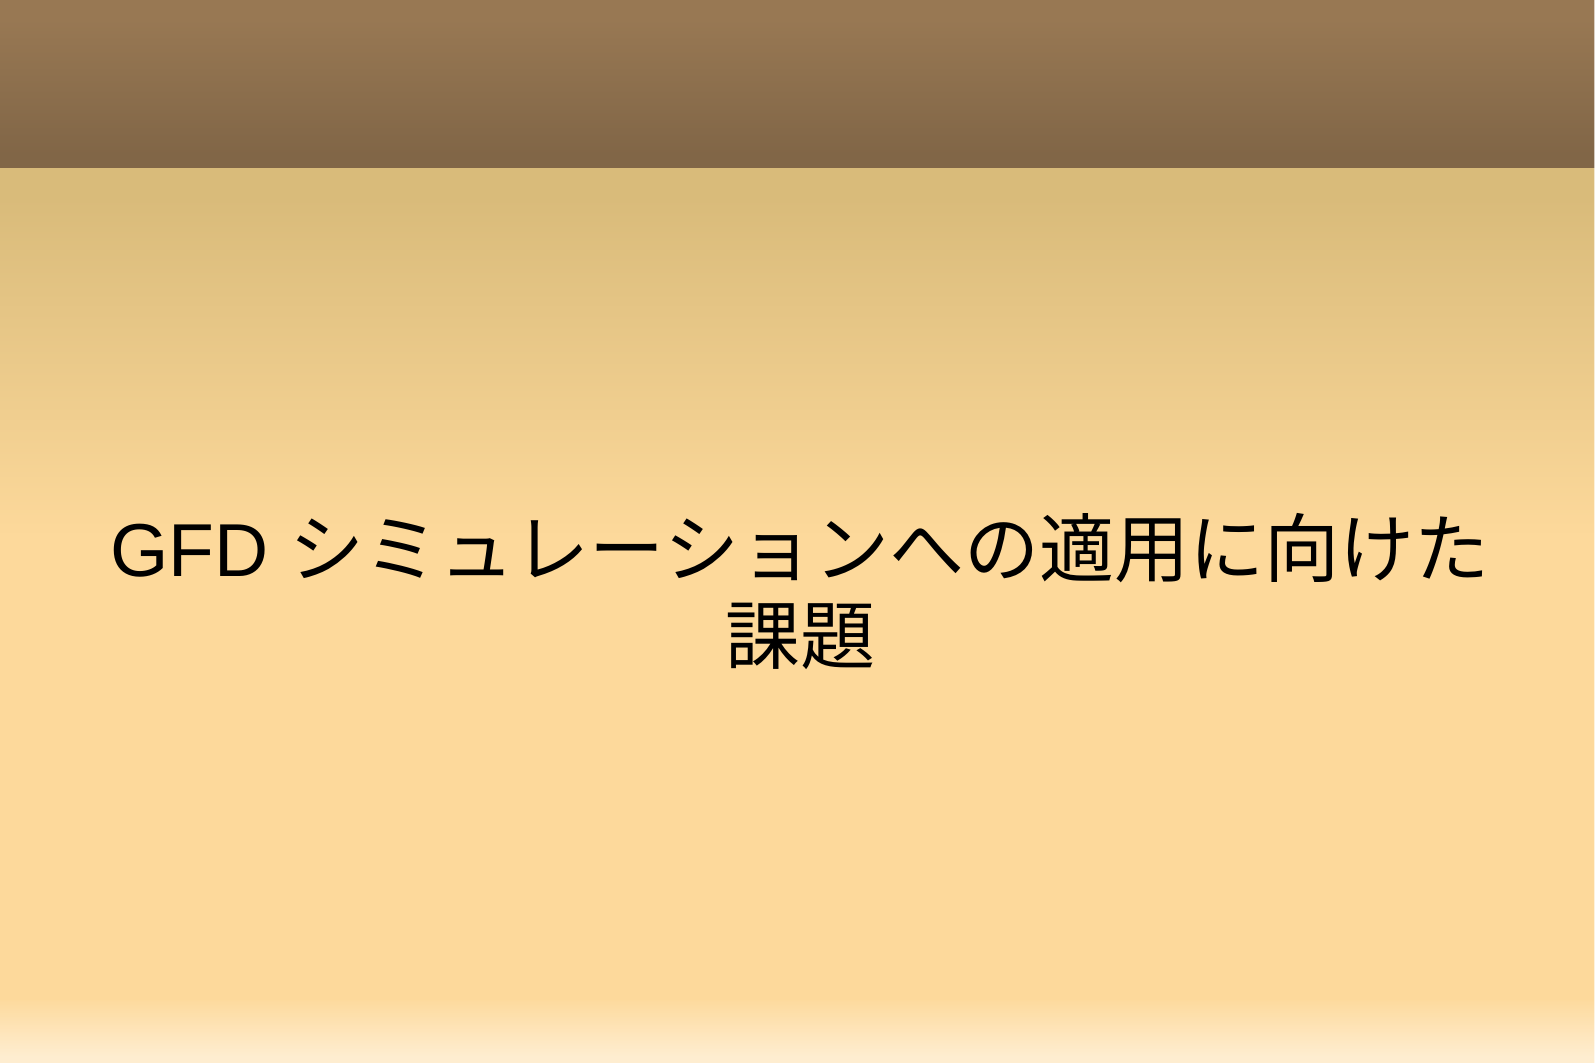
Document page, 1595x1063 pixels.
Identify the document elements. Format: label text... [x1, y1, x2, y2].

subtitle GFD シミュレーションへの適用に向けた課題 [82, 243, 1518, 945]
picture [0, 0, 1595, 1063]
